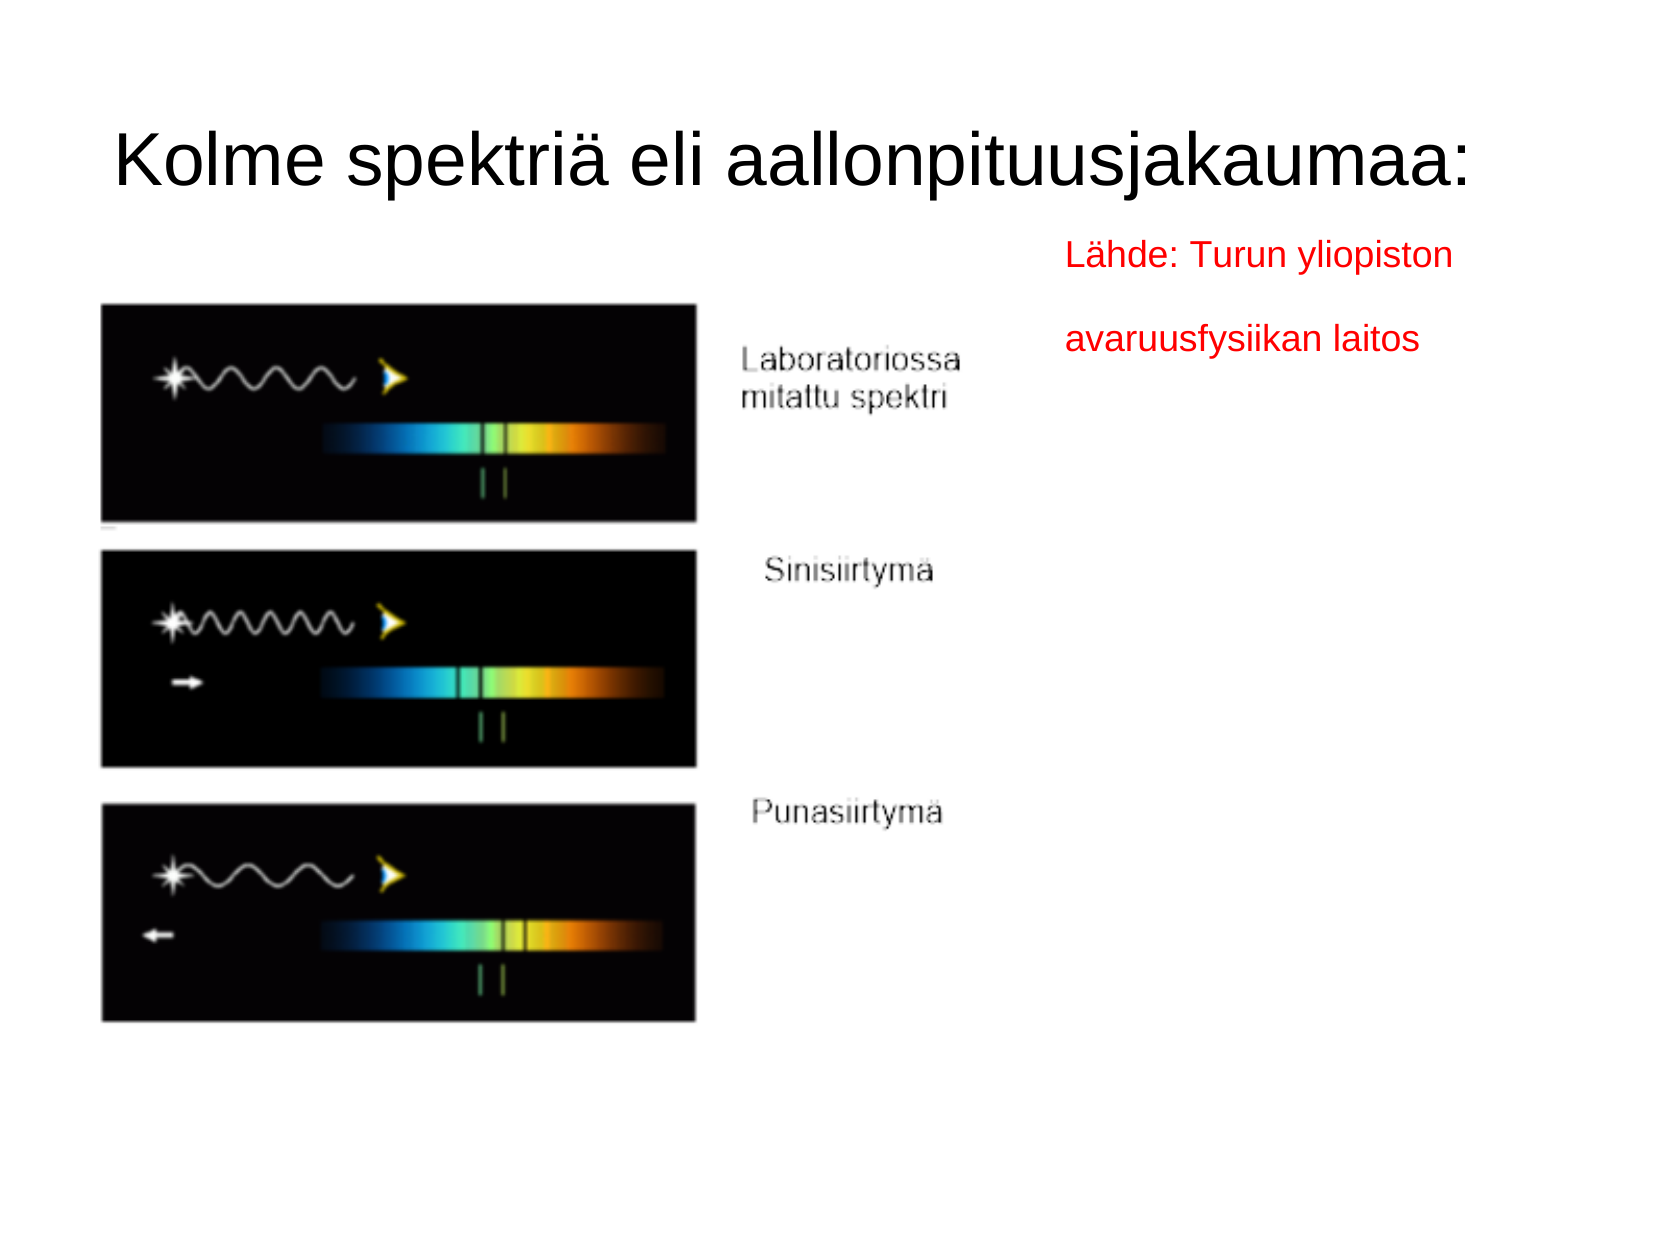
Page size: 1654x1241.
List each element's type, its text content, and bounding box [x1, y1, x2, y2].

text_box Lähde: Turun yliopiston avaruusfysiikan laitos [1049, 224, 1477, 324]
text_box Kolme spektriä eli aallonpituusjakaumaa: [98, 106, 1489, 206]
picture [47, 212, 1033, 1067]
